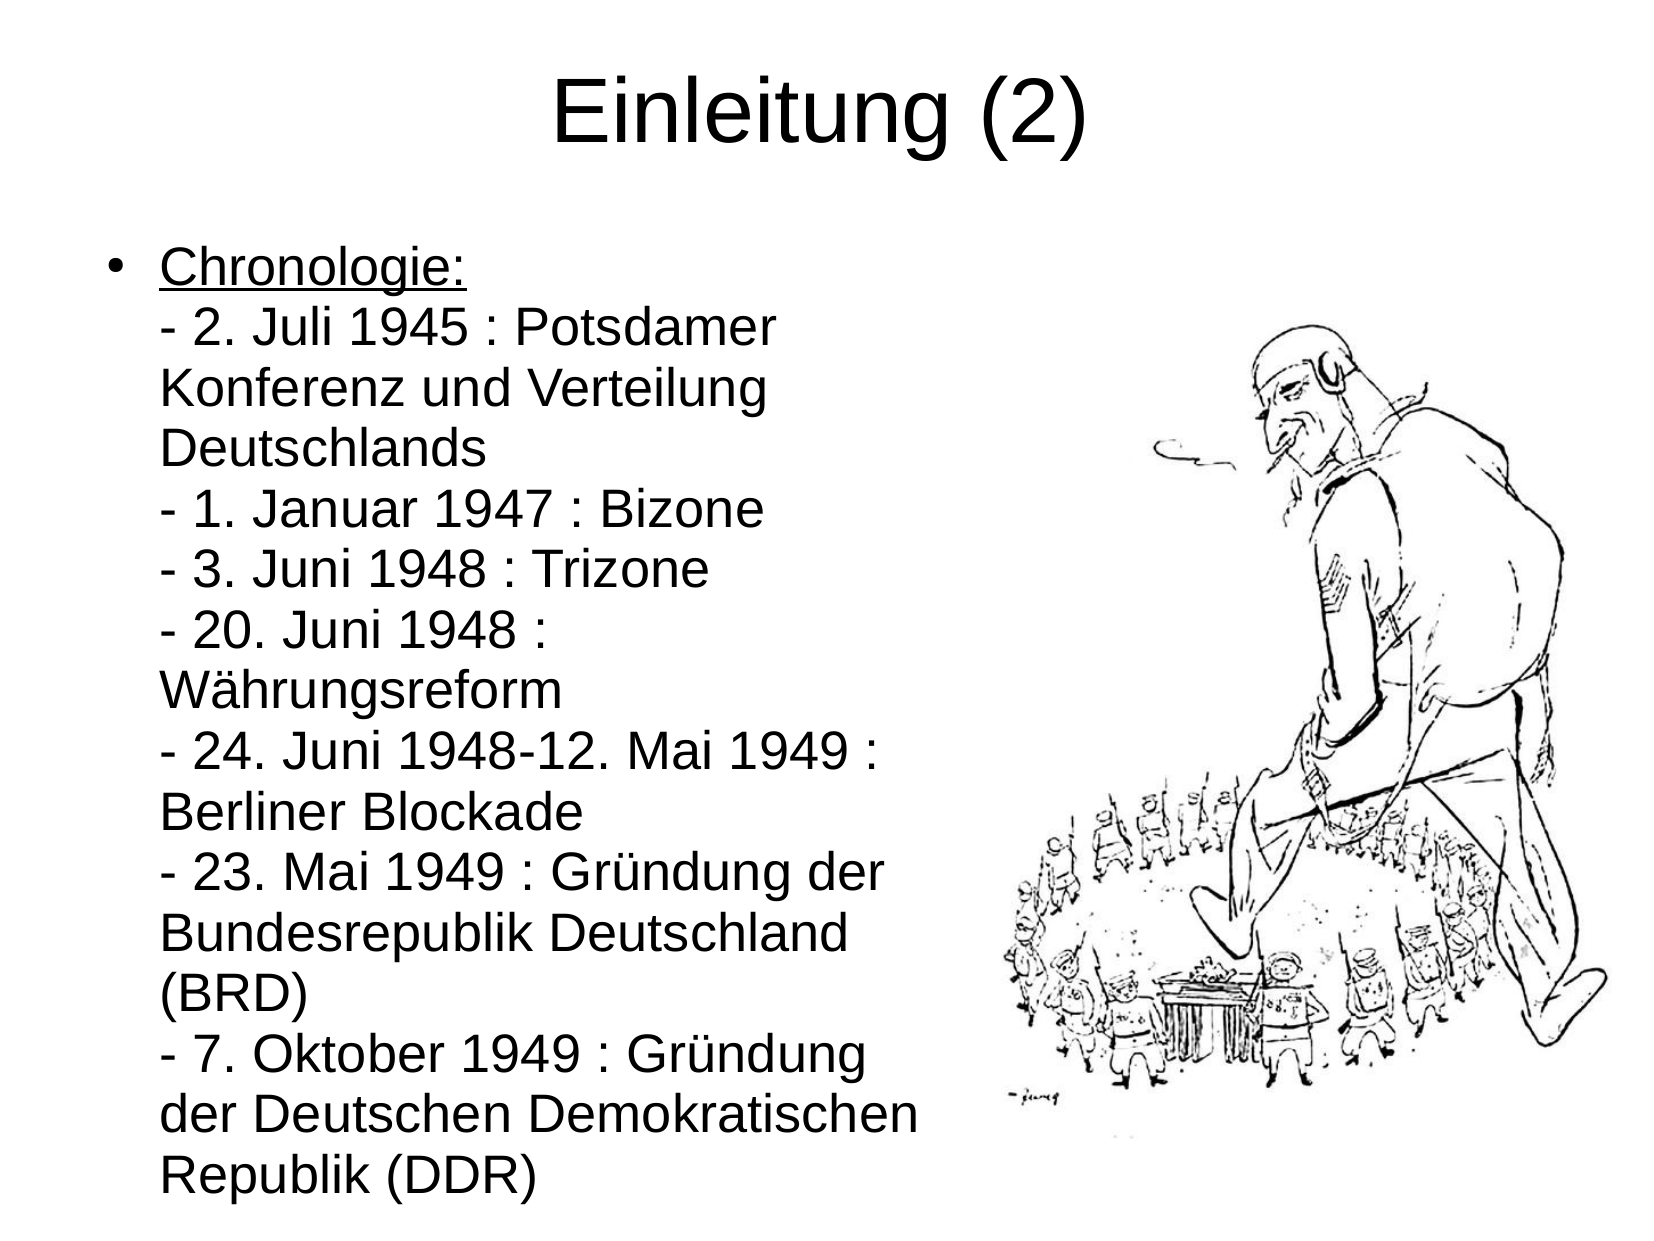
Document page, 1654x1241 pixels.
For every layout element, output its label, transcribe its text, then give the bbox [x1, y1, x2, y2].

picture [974, 265, 1638, 1139]
list Chronologie: - 2. Juli 1945 : Potsdamer Konferenz und Verteilung Deutschlands - 1. Januar 1947 : Bizone - 3. Juni 1948 : Trizone - 20. Juni 1948 : Währungsreform - 24. Juni 1948-12. Mai 1949 : Berliner Blockade - 23. Mai 1949 : Gründung der Bundesrepublik Deutschland (BRD) - 7. Oktober 1949 : Gründung der Deutschen Demokratischen Republik (DDR) [88, 236, 945, 1205]
title Einleitung (2) [76, 7, 1565, 215]
